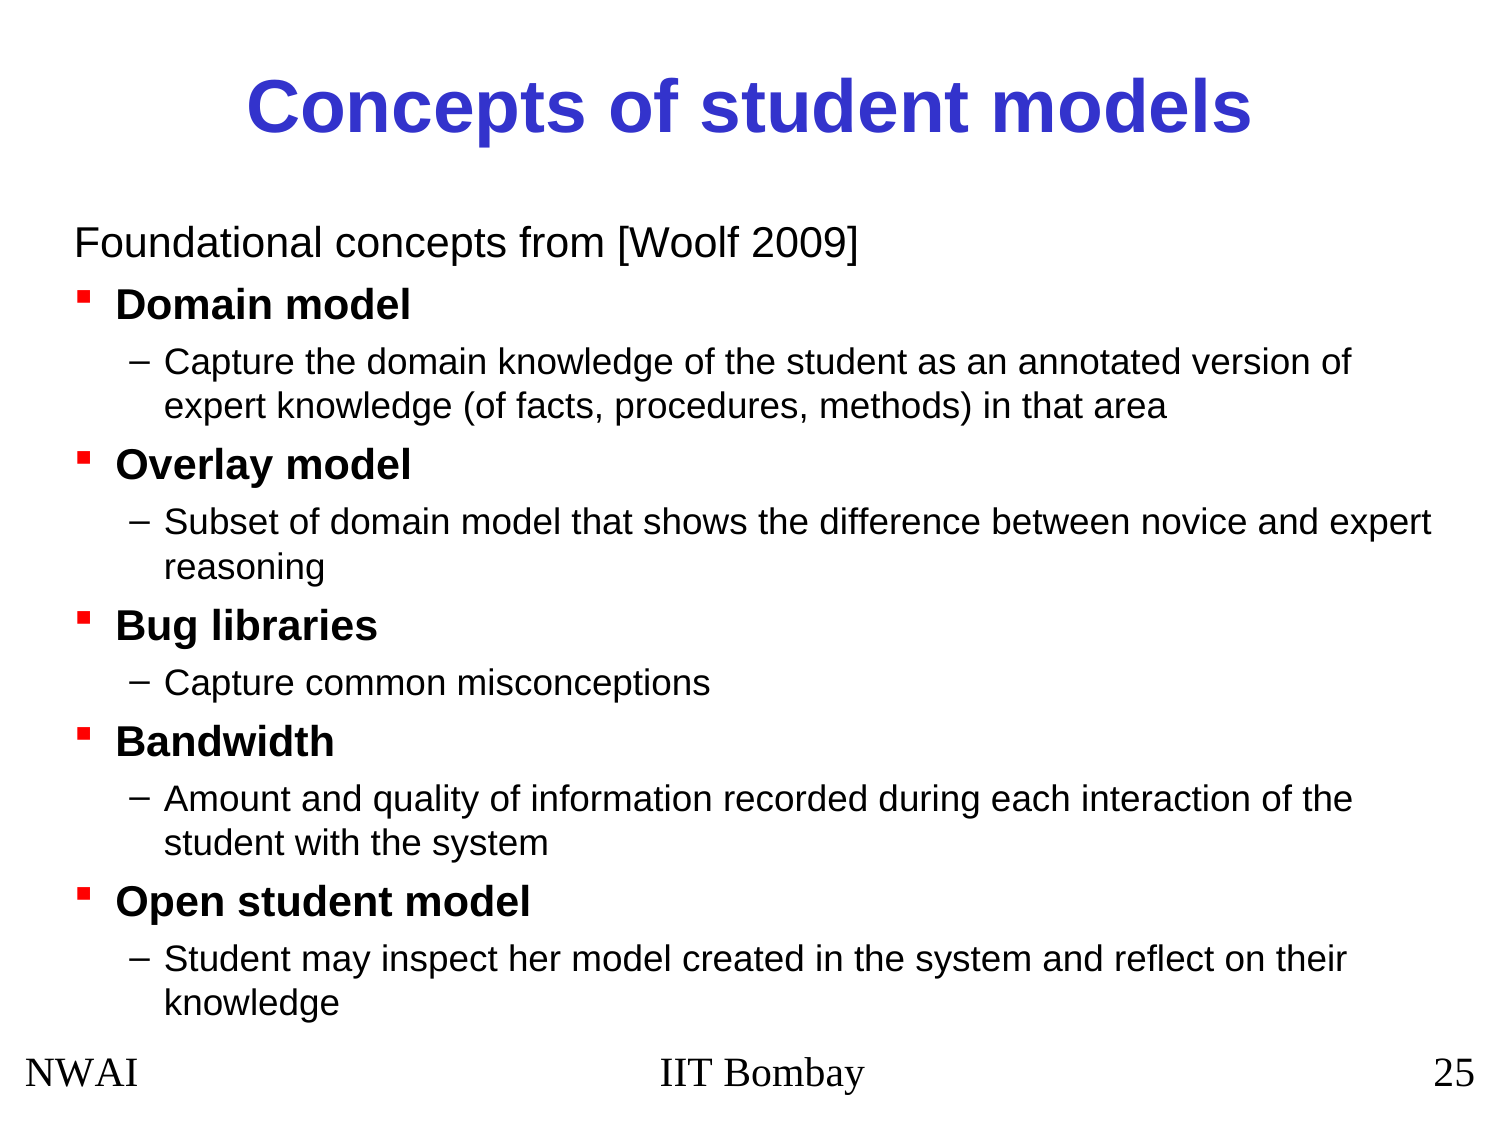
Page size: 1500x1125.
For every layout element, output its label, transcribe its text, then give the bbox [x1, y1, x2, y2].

list Foundational concepts from [Woolf 2009] Domain model Capture the domain knowledge of the student as an annotated version of expert knowledge (of facts, procedures, methods) in that area Overlay model Subset of domain model that shows the difference between novice and expert reasoning Bug libraries Capture common misconceptions Bandwidth Amount and quality of information recorded during each interaction of the student with the system Open student model Student may inspect her model created in the system and reflect on their knowledge [59, 206, 1477, 1034]
title Concepts of student models [37, 26, 1463, 178]
